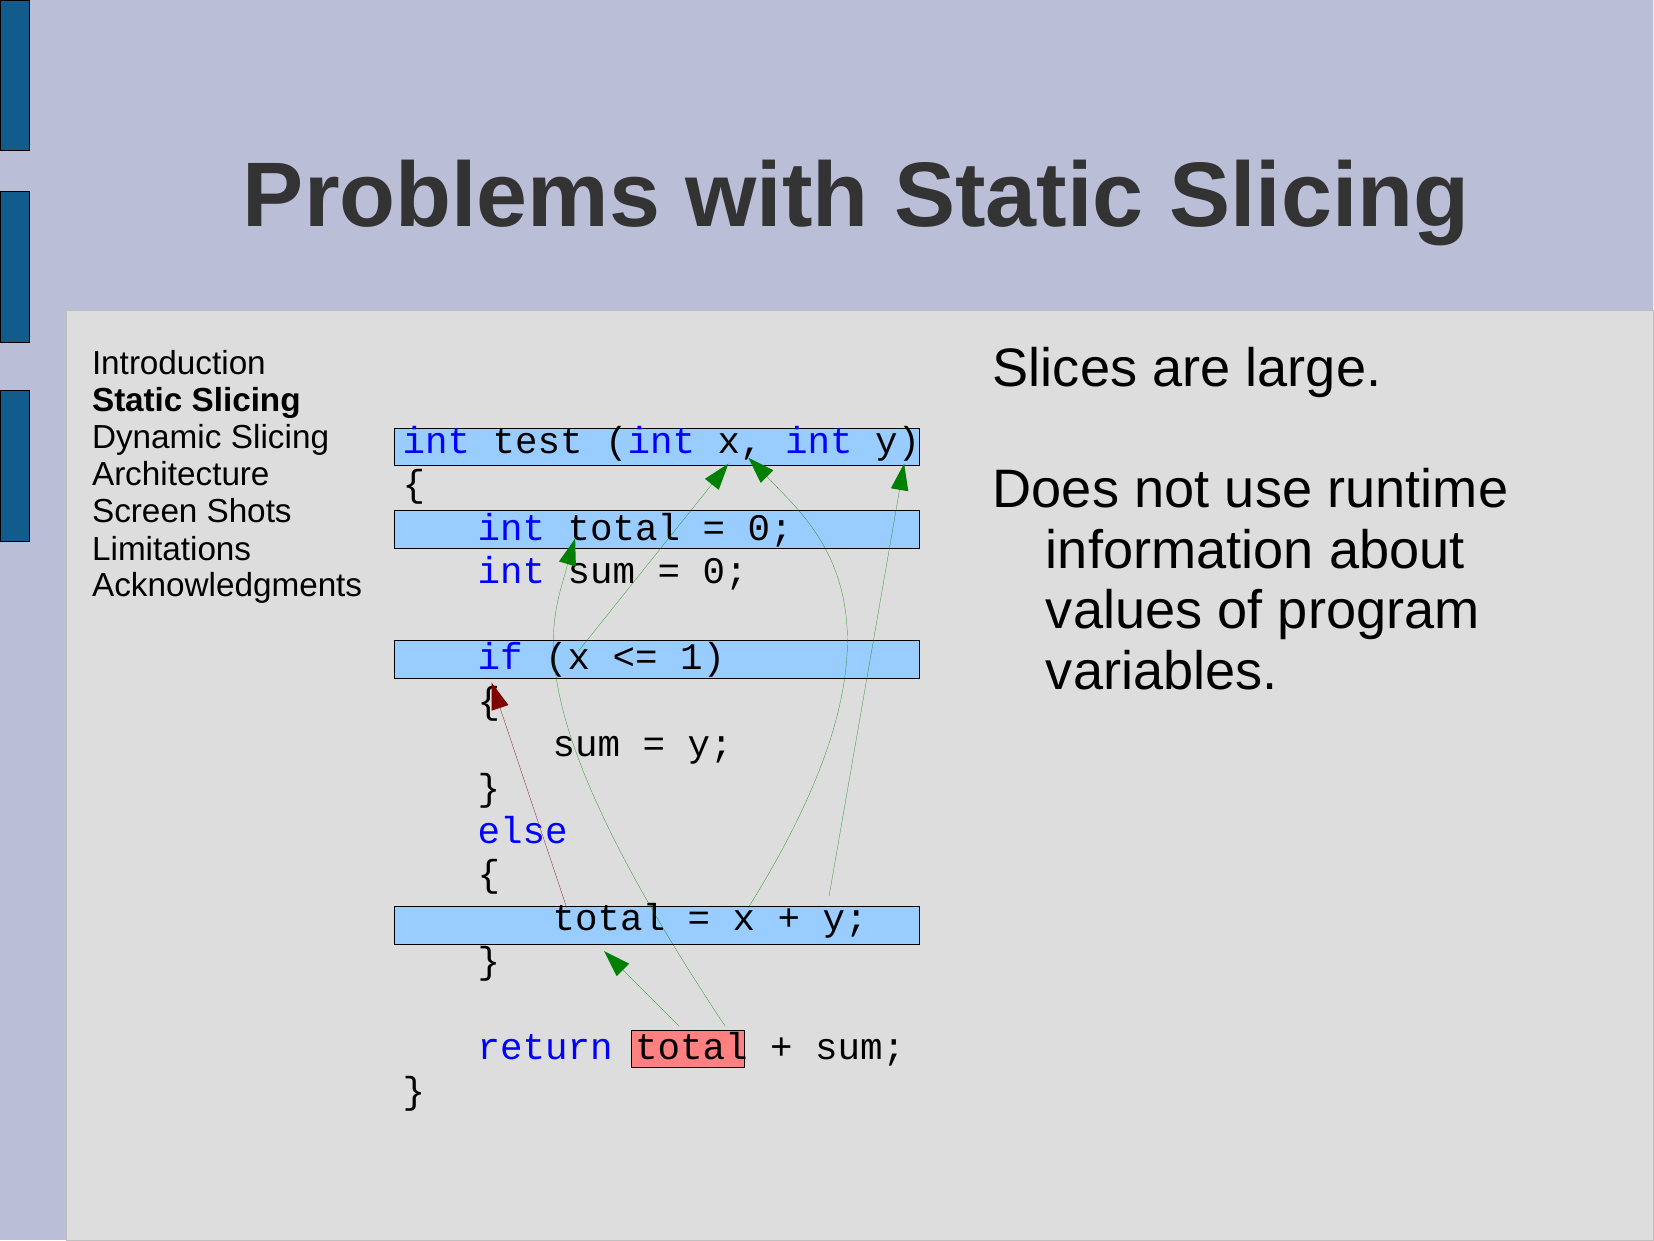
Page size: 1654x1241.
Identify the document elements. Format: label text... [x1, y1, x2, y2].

list Slices are large. Does not use runtime information about values of program variables. [975, 337, 1619, 751]
list int test (int x, int y) { int total = 0; int sum = 0; if (x <= 1) { sum = y; } else { total = x + y; } return total + sum; } [402, 426, 942, 1193]
text_box [394, 640, 402, 679]
text_box [394, 510, 402, 549]
list Introduction Static Slicing Dynamic Slicing Architecture Screen Shots Limitations Acknowledgments [74, 344, 376, 1127]
text_box [394, 428, 402, 466]
title Problems with Static Slicing [121, 91, 1534, 299]
text_box [394, 906, 402, 945]
